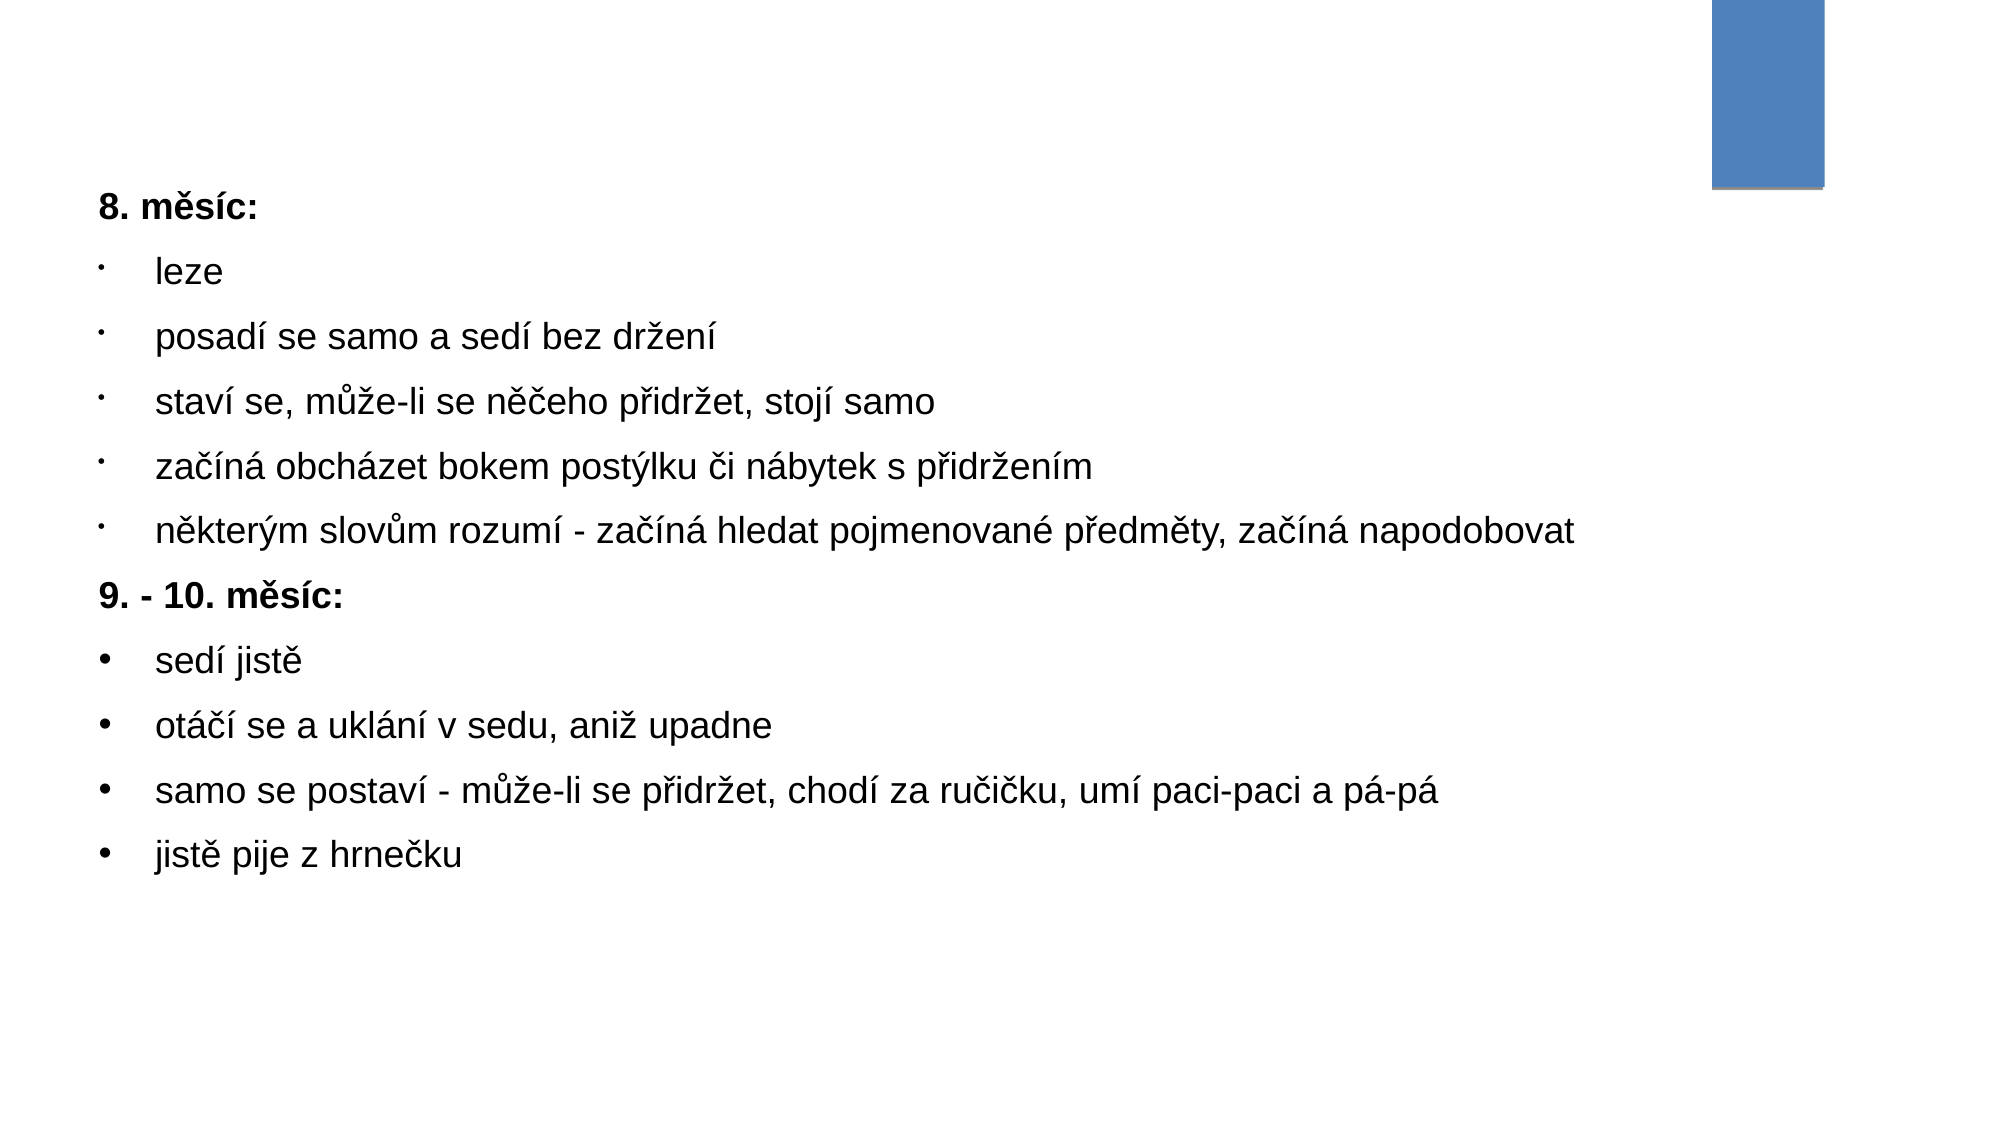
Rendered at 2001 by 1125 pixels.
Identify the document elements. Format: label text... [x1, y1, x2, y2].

text_box 8. měsíc: leze posadí se samo a sedí bez držení staví se, může-li se něčeho přidržet, stojí samo začíná obcházet bokem postýlku či nábytek s přidržením některým slovům rozumí - začíná hledat pojmenované předměty, začíná napodobovat 9. - 10. měsíc: sedí jistě otáčí se a uklání v sedu, aniž upadne samo se postaví - může-li se přidržet, chodí za ručičku, umí paci-paci a pá-pá jistě pije z hrnečku [83, 171, 1917, 887]
